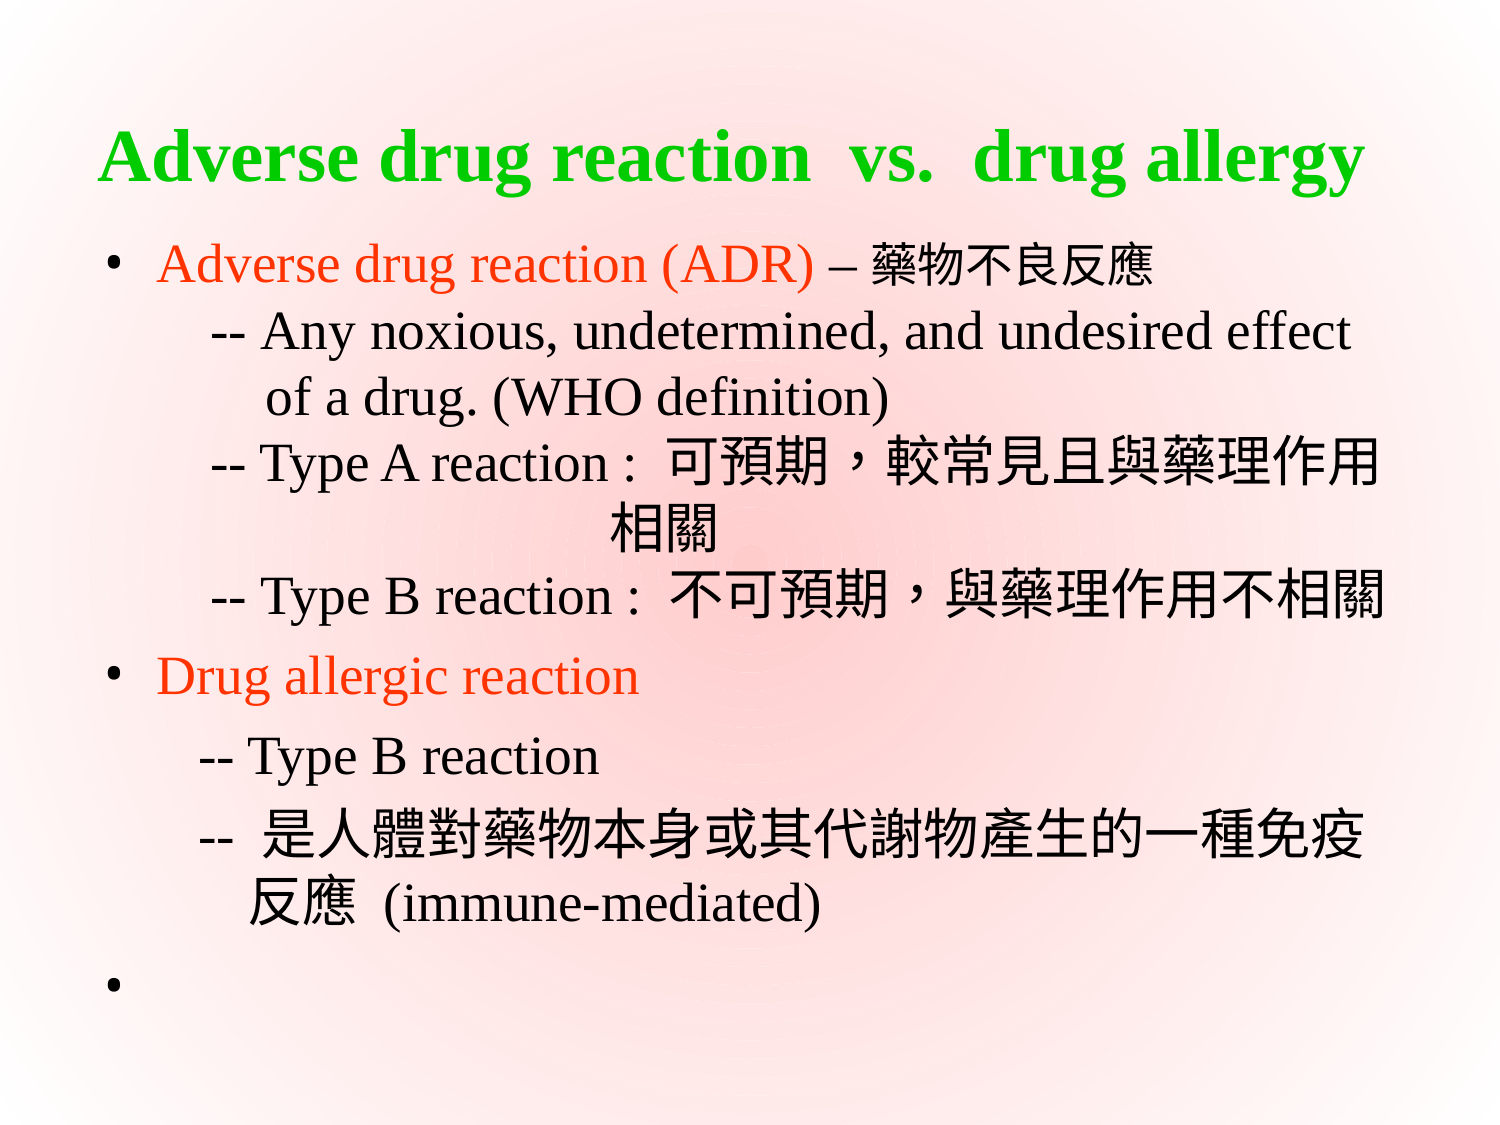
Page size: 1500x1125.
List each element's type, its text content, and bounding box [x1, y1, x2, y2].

title Adverse drug reaction vs. drug allergy [76, 54, 1388, 243]
list Adverse drug reaction (ADR) –藥物不良反應 -- Any noxious, undetermined, and undesired effect of a drug. (WHO definition) -- Type A reaction : 可預期，較常見且與藥理作用 相關 -- Type B reaction : 不可預期，與藥理作用不相關 Drug allergic reaction -- Type B reaction -- 是人體對藥物本身或其代謝物產生的一種免疫 反應 (immune-mediated) [88, 220, 1412, 1000]
